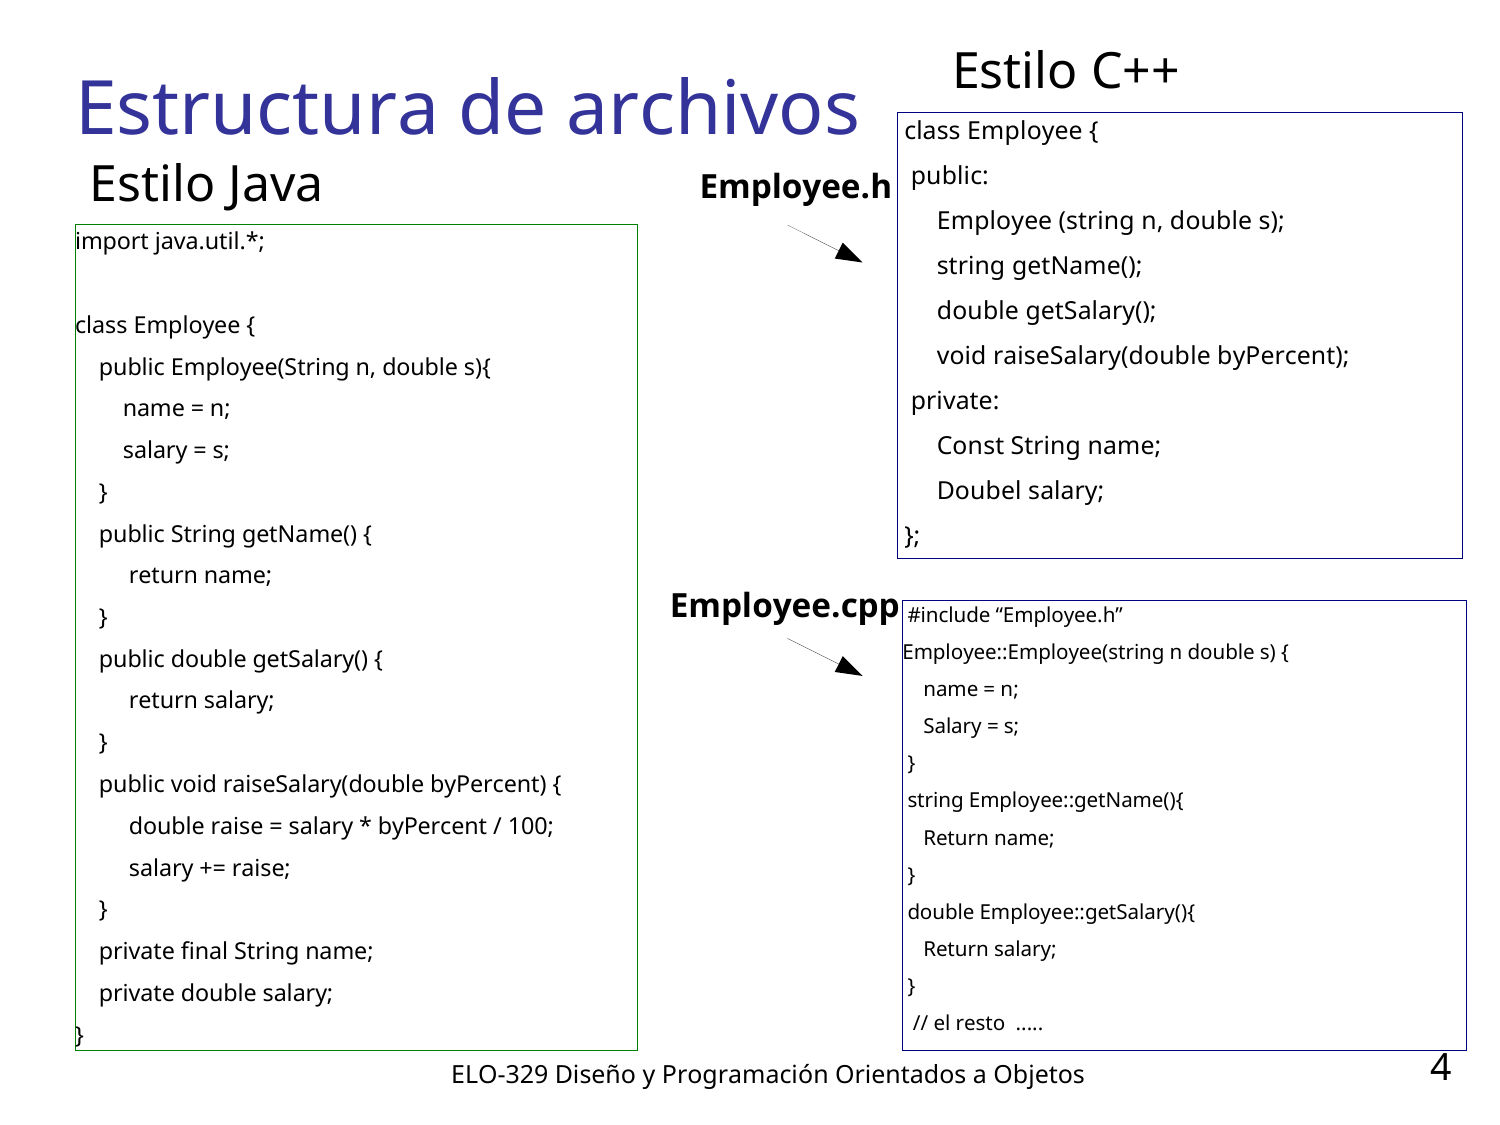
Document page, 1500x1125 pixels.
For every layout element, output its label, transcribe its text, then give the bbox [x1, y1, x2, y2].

title Estructura de archivos [75, 19, 1500, 183]
list class Employee { public: Employee (string n, double s); string getName(); double getSalary(); void raiseSalary(double byPercent); private: Const String name; Doubel salary; }; [897, 112, 1463, 559]
list #include “Employee.h” Employee::Employee(string n double s) { name = n; Salary = s; } string Employee::getName(){ Return name; } double Employee::getSalary(){ Return salary; } // el resto ..... [902, 600, 1467, 1051]
text_box Employee.h [684, 162, 910, 217]
text_box Estilo C++ [937, 37, 1201, 113]
text_box Employee.cpp [655, 581, 918, 637]
text_box Estilo Java [75, 149, 376, 225]
list import java.util.*; class Employee { public Employee(String n, double s){ name = n; salary = s; } public String getName() { return name; } public double getSalary() { return salary; } public void raiseSalary(double byPercent) { double raise = salary * byPercent / 100; salary += raise; } private final String name; private double salary; } [75, 224, 638, 1051]
